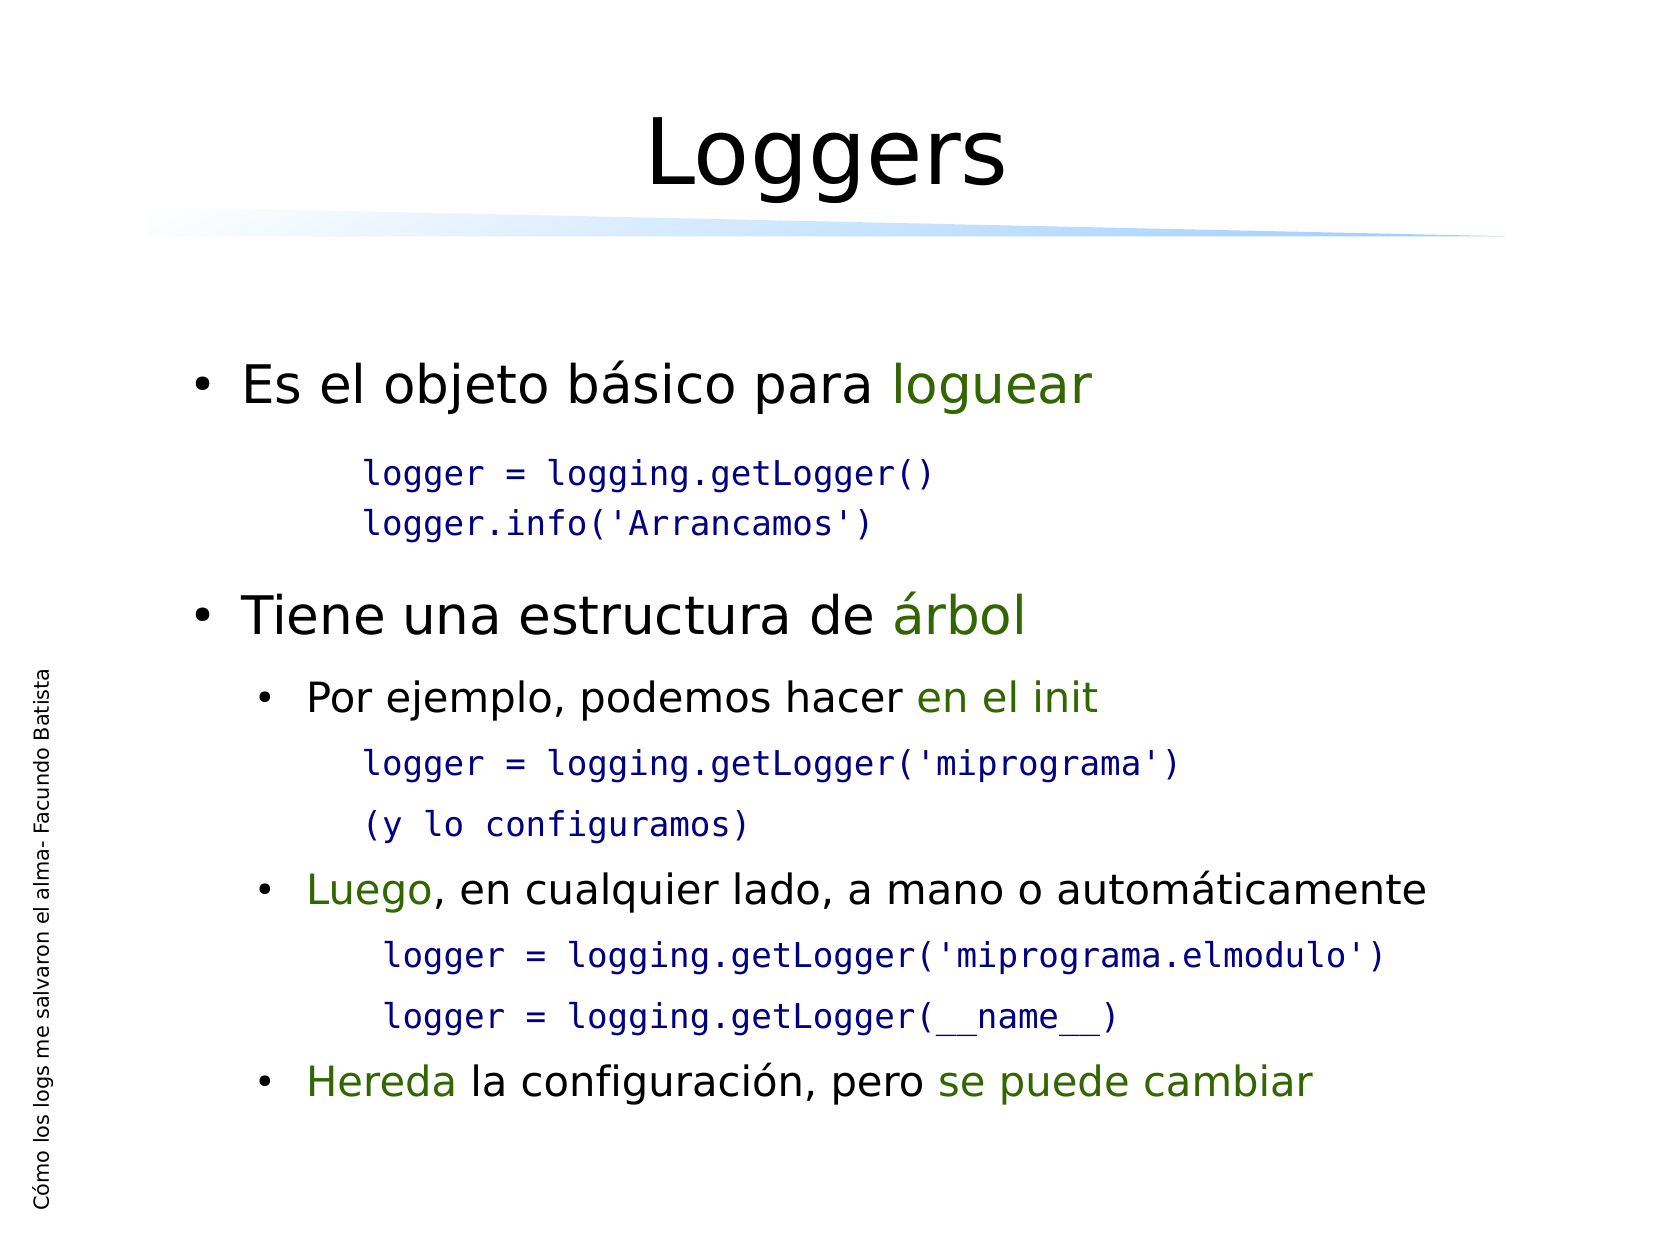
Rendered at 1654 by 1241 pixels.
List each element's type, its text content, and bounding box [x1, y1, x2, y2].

list Es el objeto básico para loguear logger = logging.getLogger() logger.info('Arrancamos') Tiene una estructura de árbol Por ejemplo, podemos hacer en el init logger = logging.getLogger('miprograma') (y lo configuramos) Luego, en cualquier lado, a mano o automáticamente logger = logging.getLogger('miprograma.elmodulo') logger = logging.getLogger(__name__) Hereda la configuración, pero se puede cambiar [177, 354, 1571, 1109]
title Loggers [82, 49, 1571, 257]
